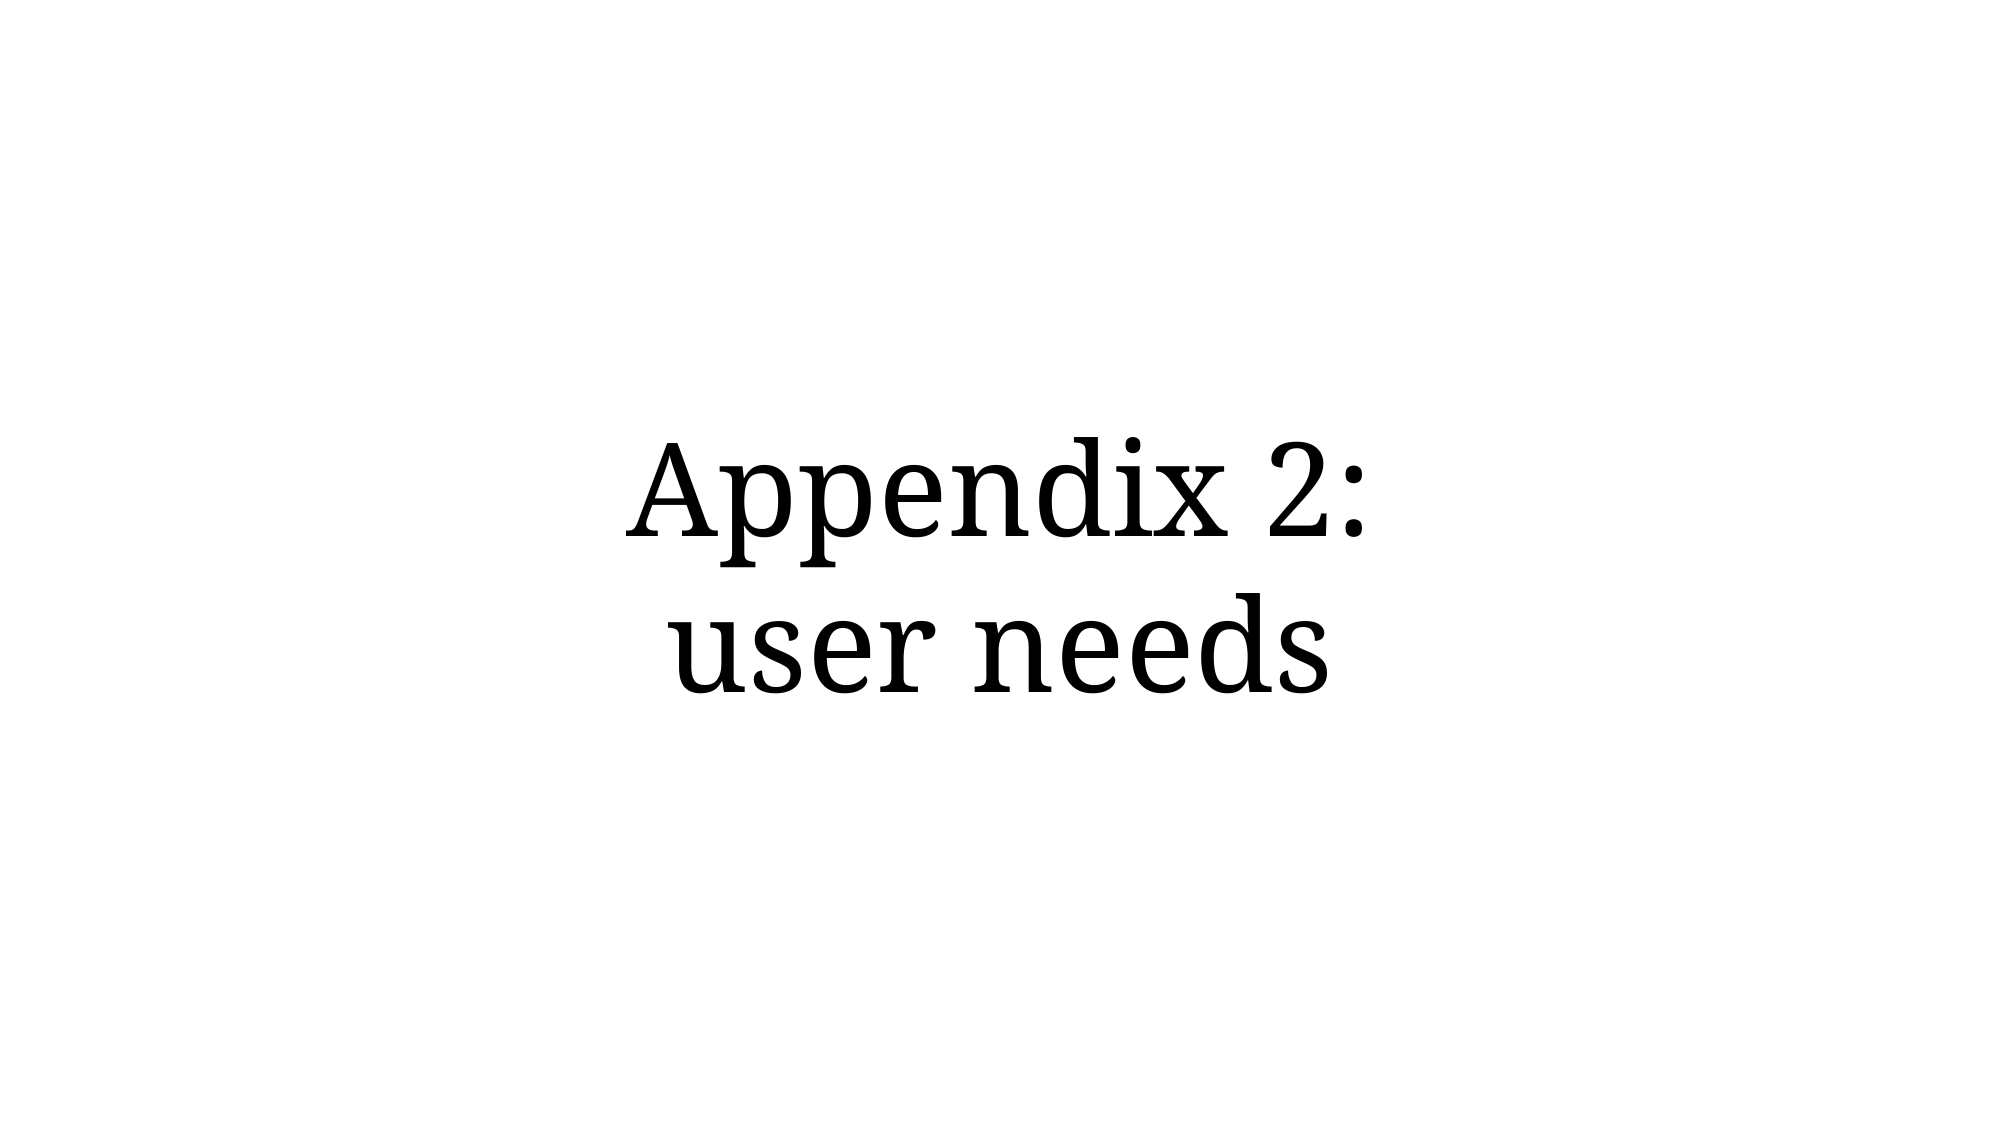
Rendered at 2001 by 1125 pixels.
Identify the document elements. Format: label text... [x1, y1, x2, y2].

text_box Appendix 2: user needs [197, 336, 1803, 788]
